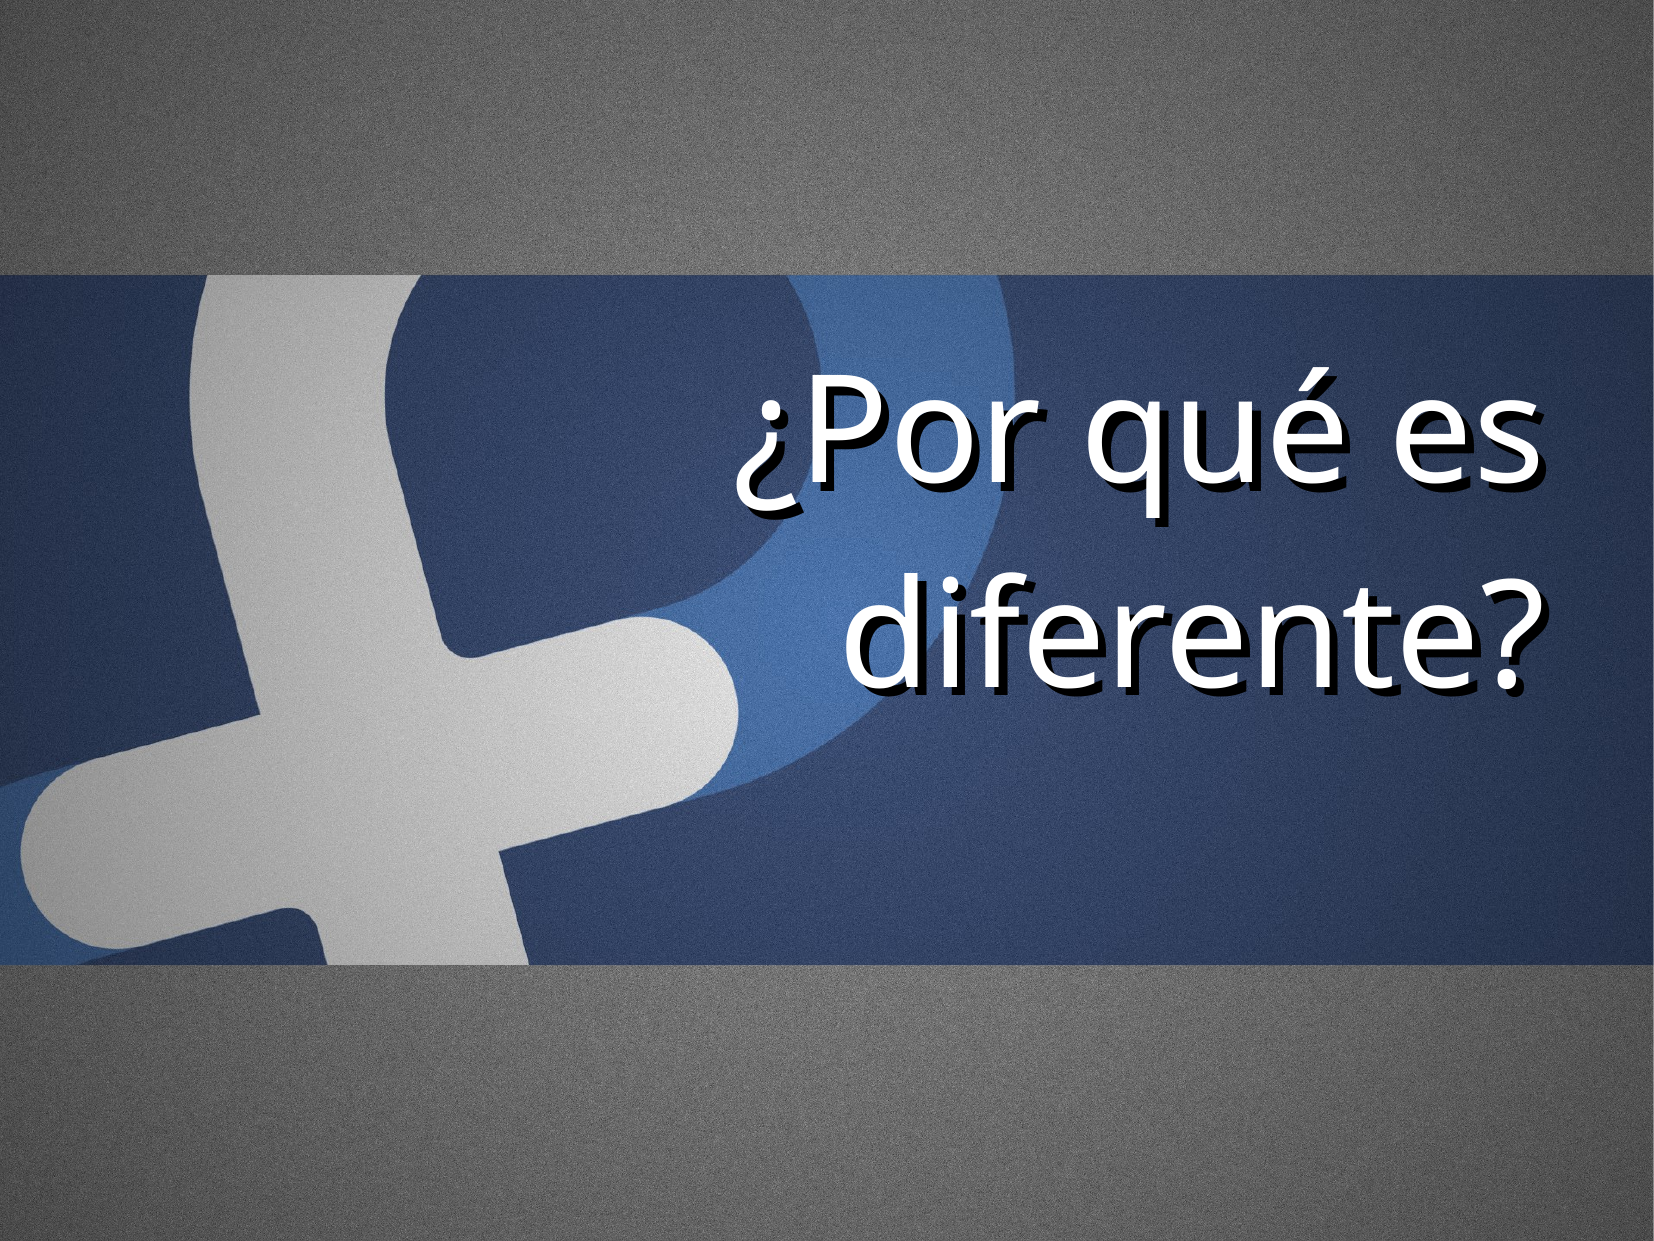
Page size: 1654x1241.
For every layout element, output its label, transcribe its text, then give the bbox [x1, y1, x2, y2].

picture [0, 0, 1654, 1241]
text_box ¿Por qué es diferente? [446, 315, 1561, 654]
